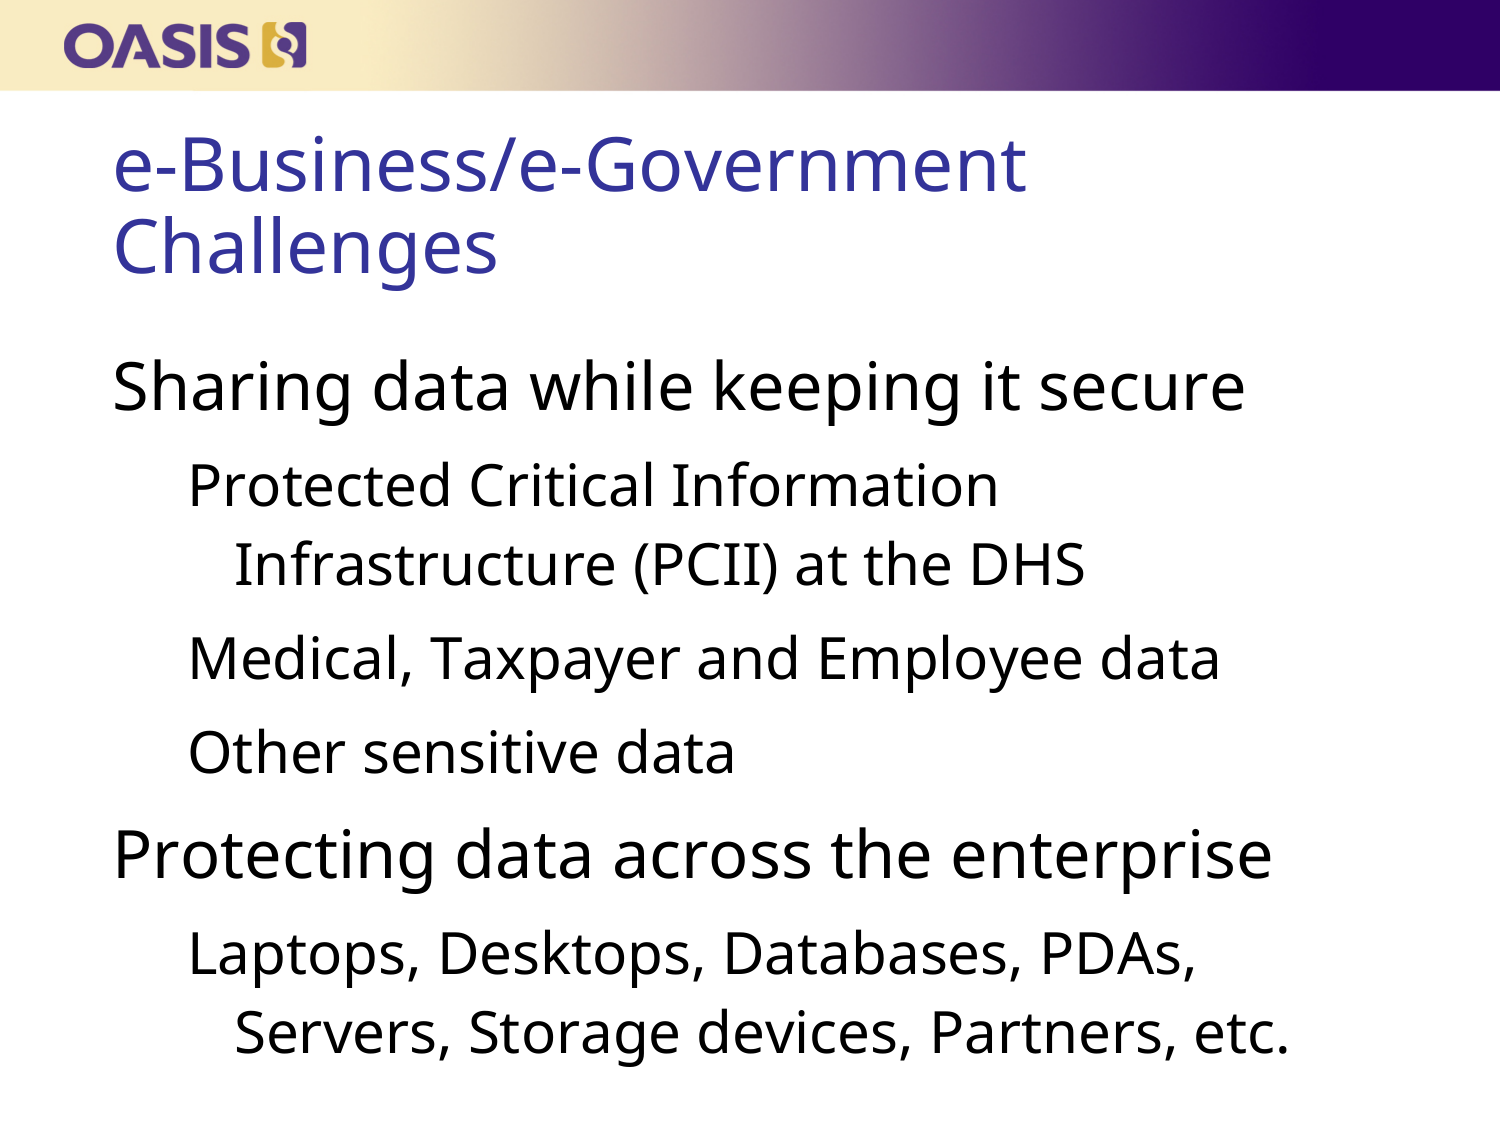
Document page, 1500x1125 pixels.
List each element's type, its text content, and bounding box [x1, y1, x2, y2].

title e-Business/e-Government Challenges [112, 114, 1388, 303]
picture [0, 0, 1500, 1125]
list Sharing data while keeping it secure Protected Critical Information Infrastructure (PCII) at the DHS Medical, Taxpayer and Employee data Other sensitive data Protecting data across the enterprise Laptops, Desktops, Databases, PDAs, Servers, Storage devices, Partners, etc. [112, 338, 1388, 1024]
